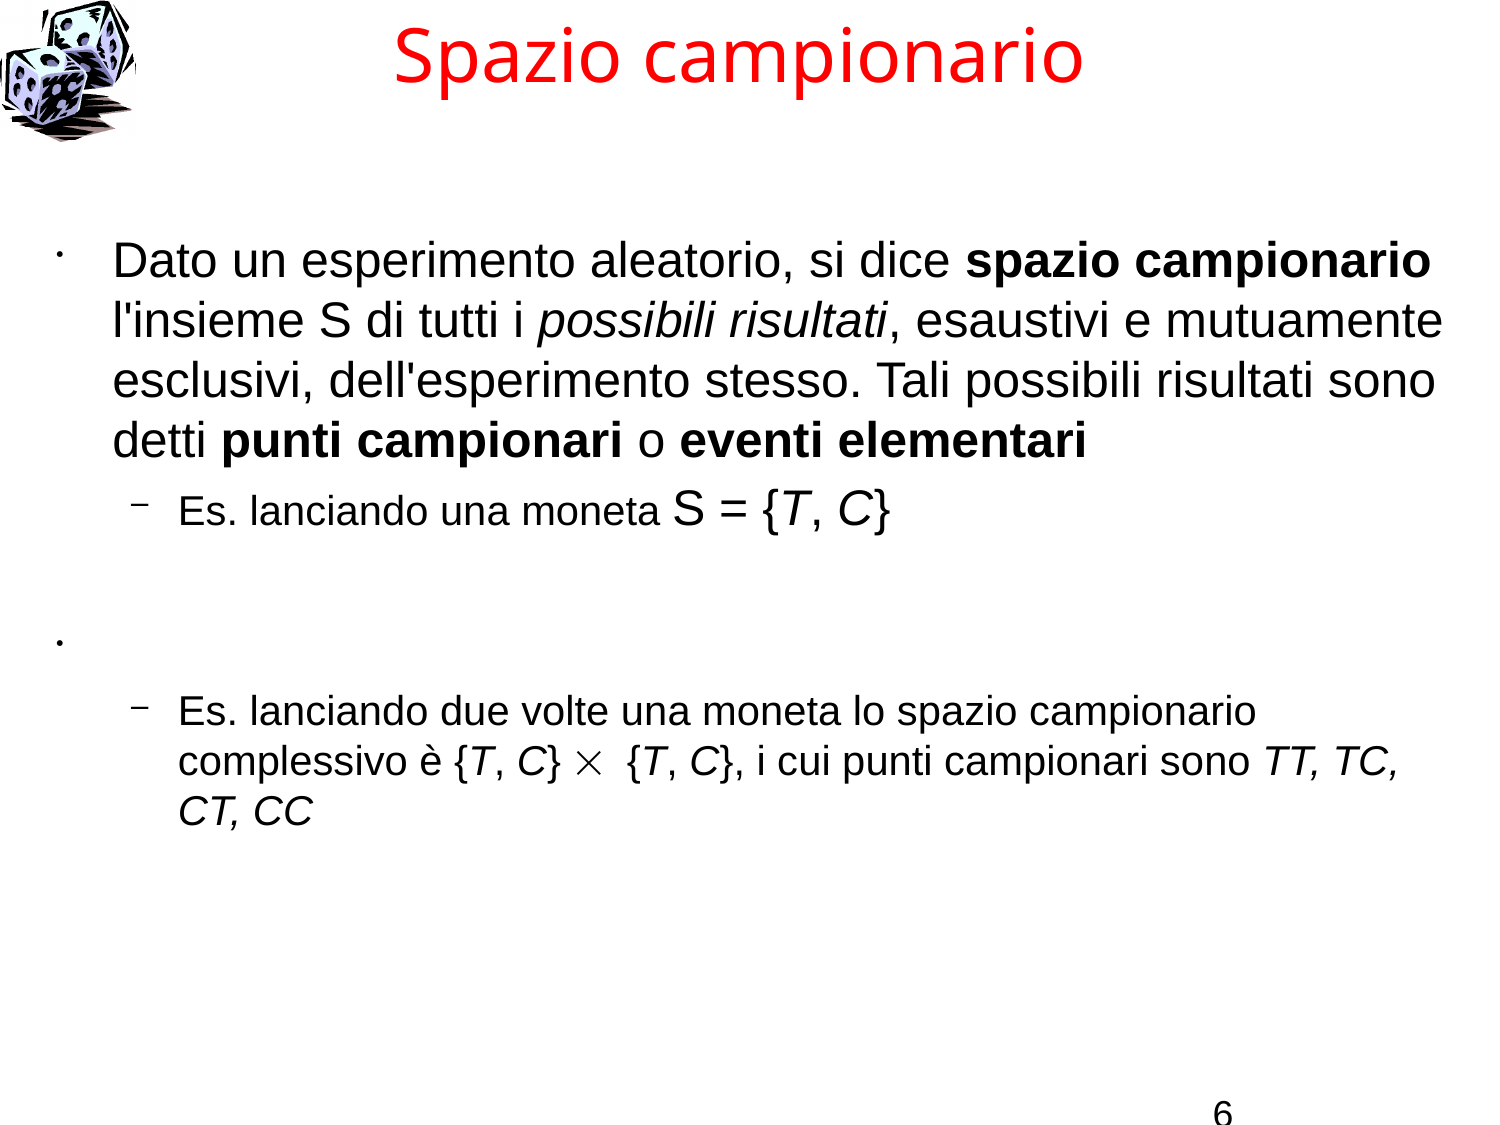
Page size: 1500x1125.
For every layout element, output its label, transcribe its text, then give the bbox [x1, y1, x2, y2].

title Spazio campionario [112, 0, 1388, 188]
list Dato un esperimento aleatorio, si dice spazio campionario l'insieme S di tutti i possibili risultati, esaustivi e mutuamente esclusivi, dell'esperimento stesso. Tali possibili risultati sono detti punti campionari o eventi elementari Es. lanciando una moneta S = {T, C} Es. lanciando due volte una moneta lo spazio campionario complessivo è {T, C}  {T, C}, i cui punti campionari sono TT, TC, CT, CC [41, 220, 1467, 1083]
picture [0, 0, 112, 143]
slide_number <numero> [1187, 1082, 1500, 1125]
